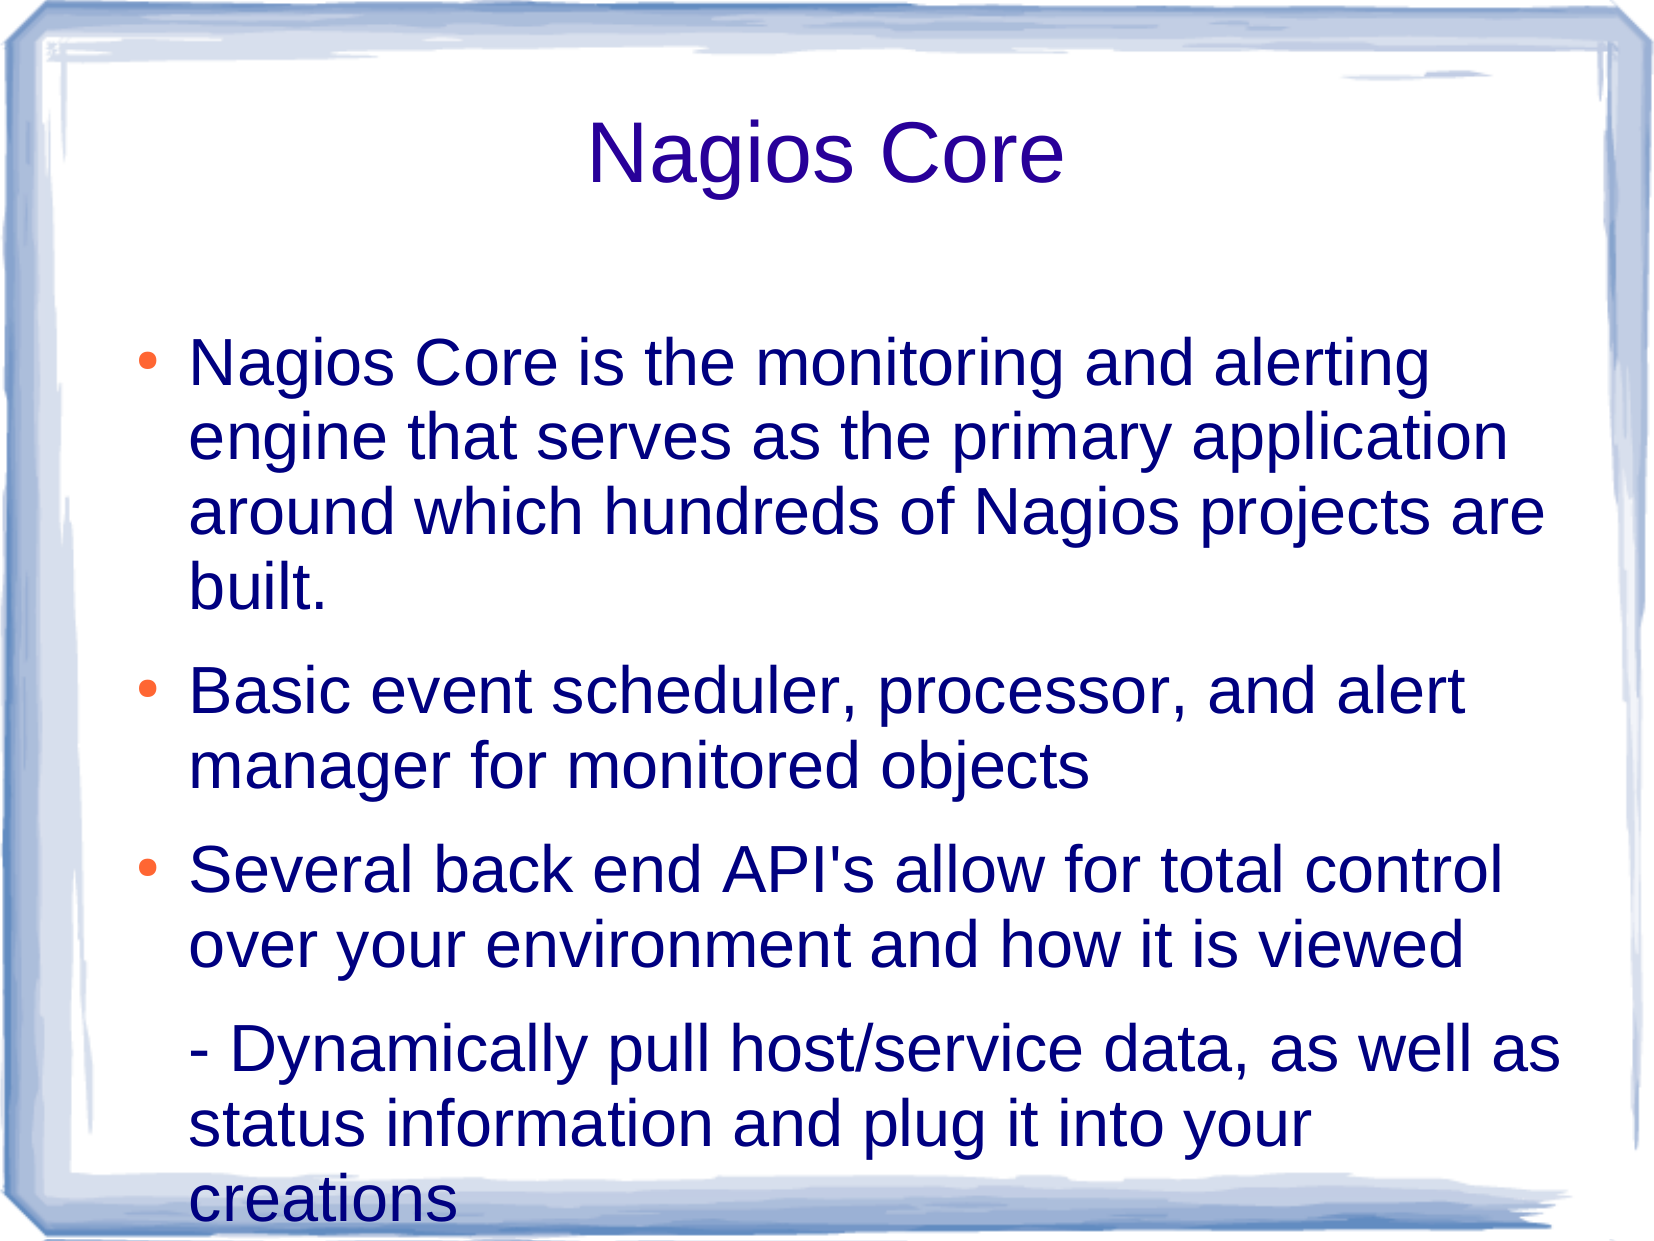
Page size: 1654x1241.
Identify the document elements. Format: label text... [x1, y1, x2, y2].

picture [0, 0, 1654, 1241]
list Nagios Core is the monitoring and alerting engine that serves as the primary application around which hundreds of Nagios projects are built. Basic event scheduler, processor, and alert manager for monitored objects Several back end API's allow for total control over your environment and how it is viewed - Dynamically pull host/service data, as well as status information and plug it into your creations [118, 324, 1571, 1236]
title Nagios Core [82, 49, 1571, 257]
